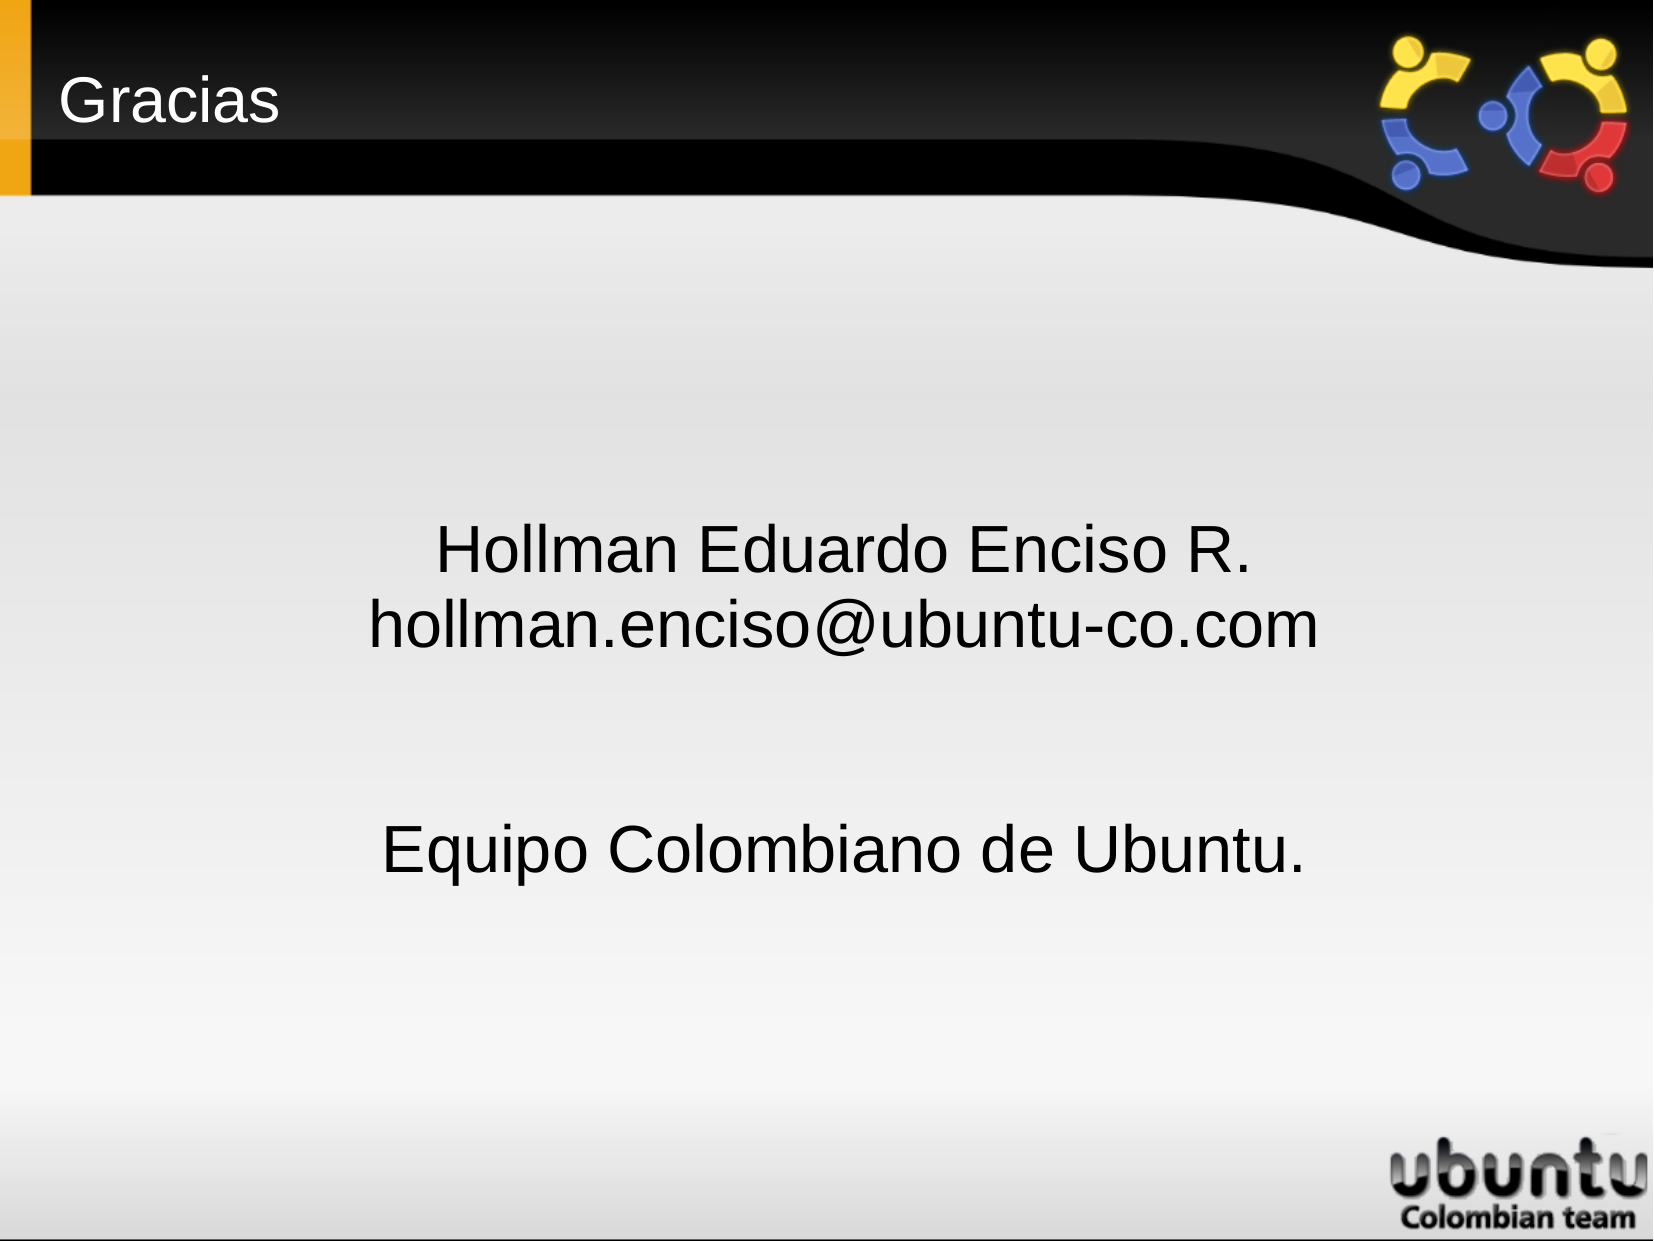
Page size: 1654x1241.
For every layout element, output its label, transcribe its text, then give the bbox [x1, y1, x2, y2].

picture [0, 0, 1653, 1241]
title Gracias [59, 48, 1376, 153]
subtitle Hollman Eduardo Enciso R. hollman.enciso@ubuntu-co.com Equipo Colombiano de Ubuntu. [82, 297, 1571, 1102]
